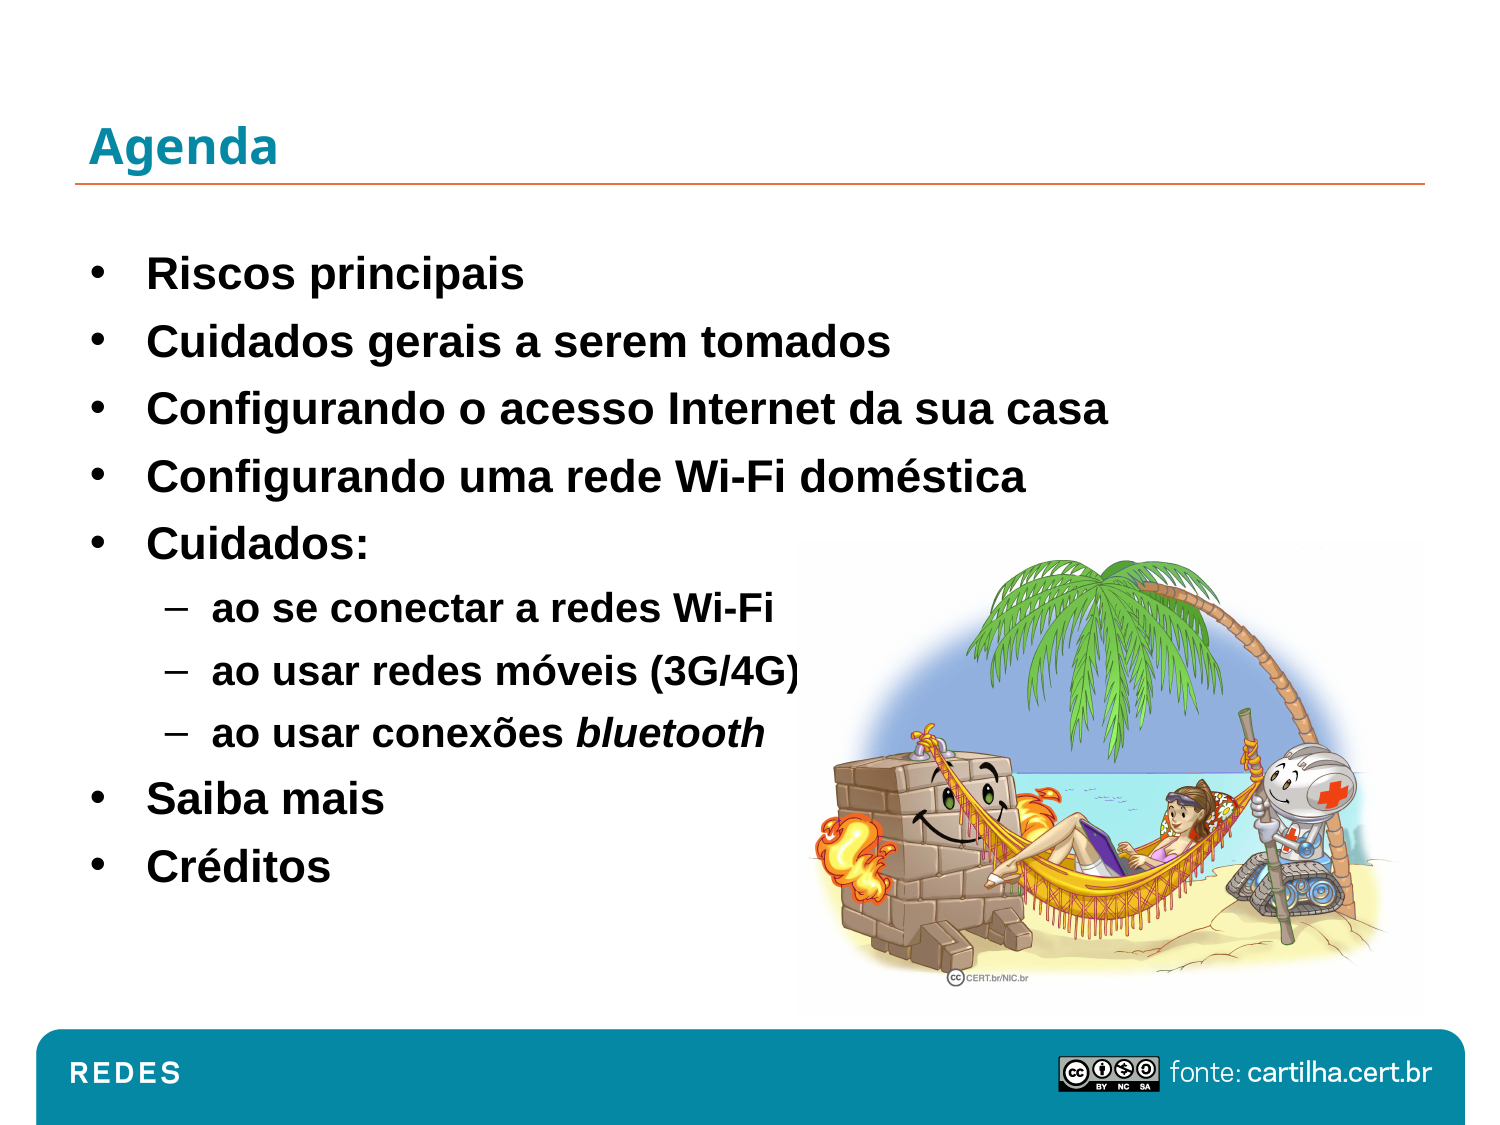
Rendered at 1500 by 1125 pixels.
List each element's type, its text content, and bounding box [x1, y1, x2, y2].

picture [0, 0, 1500, 1125]
list Riscos principais Cuidados gerais a serem tomados Configurando o acesso Internet da sua casa Configurando uma rede Wi-Fi doméstica Cuidados: ao se conectar a redes Wi-Fi ao usar redes móveis (3G/4G) ao usar conexões bluetooth Saiba mais Créditos [75, 236, 1425, 979]
title Agenda [75, 54, 1425, 182]
